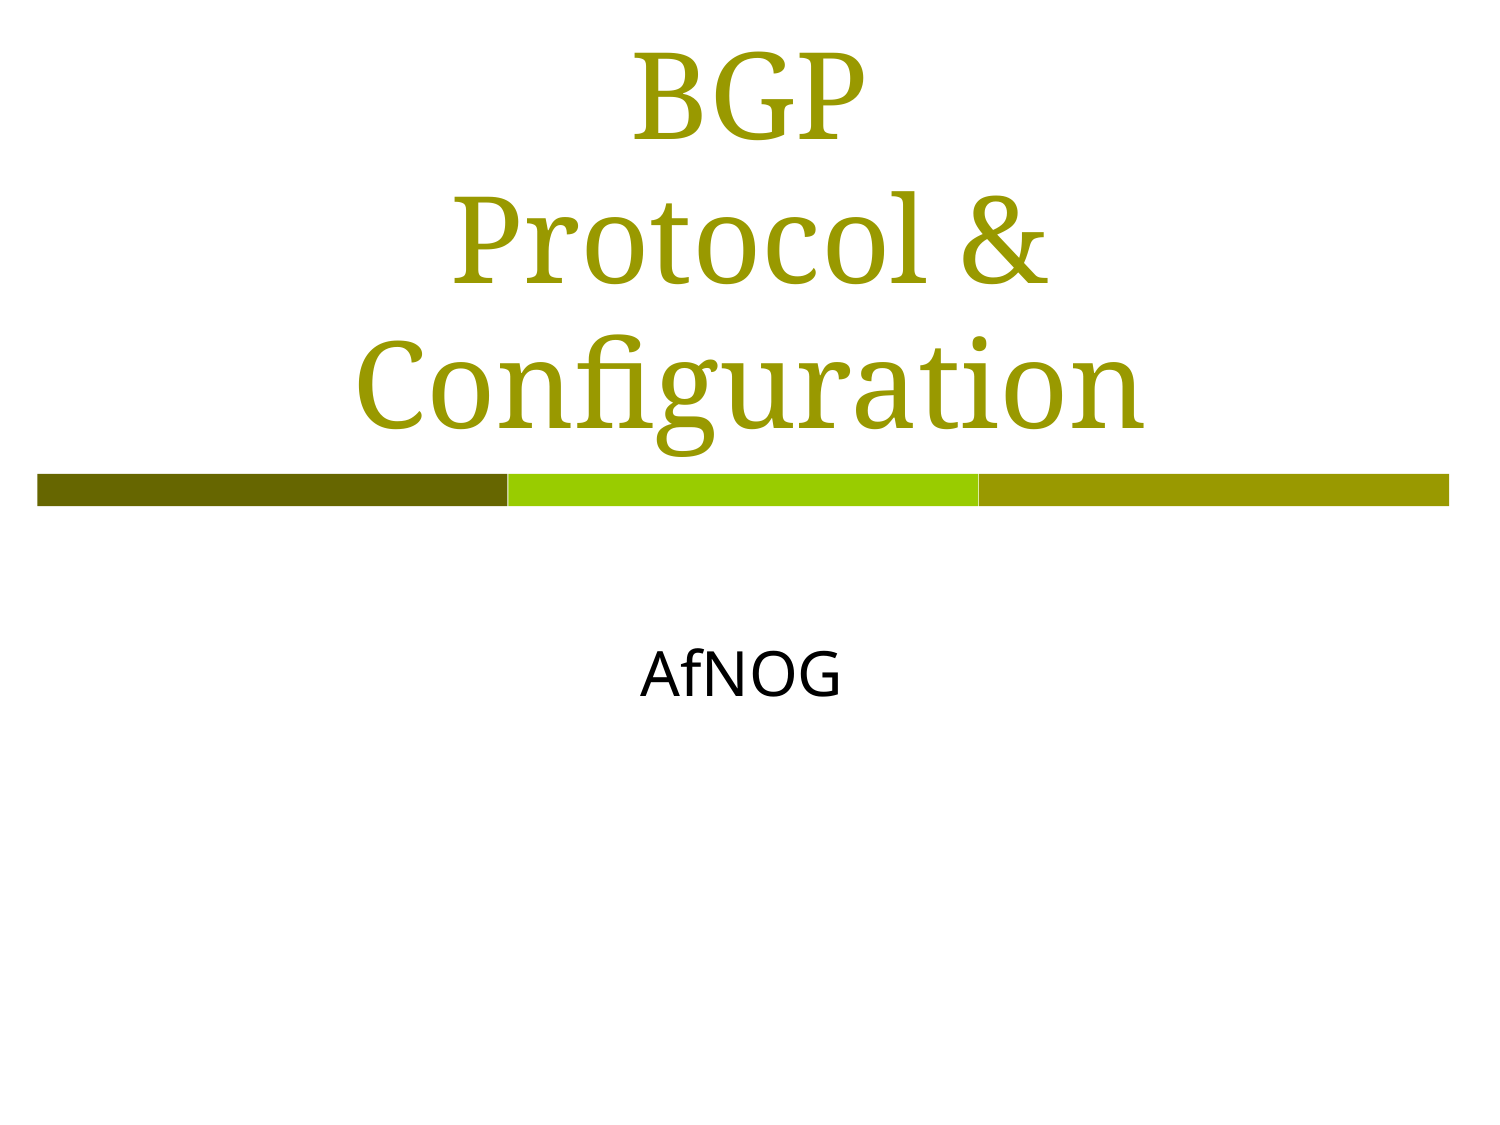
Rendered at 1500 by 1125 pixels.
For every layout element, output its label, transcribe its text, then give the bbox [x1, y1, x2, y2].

list AfNOG [225, 536, 1275, 899]
title BGP Protocol & Configuration [112, 10, 1388, 461]
